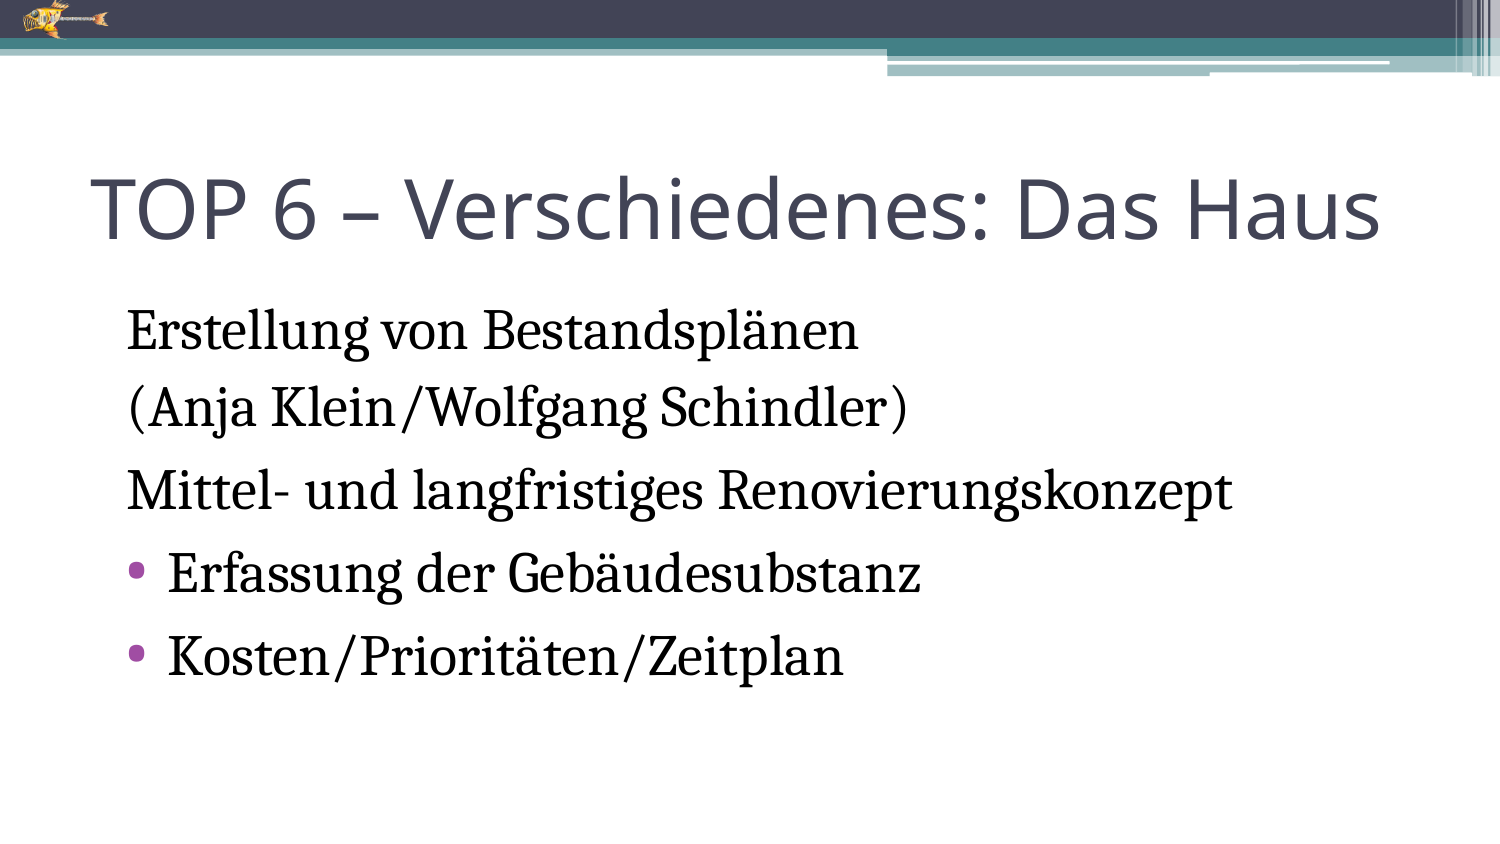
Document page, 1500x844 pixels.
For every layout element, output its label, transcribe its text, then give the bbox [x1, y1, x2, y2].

list Erstellung von Bestandsplänen (Anja Klein/Wolfgang Schindler) Mittel- und langfristiges Renovierungskonzept Erfassung der Gebäudesubstanz Kosten/Prioritäten/Zeitplan [75, 276, 1426, 809]
title TOP 6 – Verschiedenes: Das Haus [75, 140, 1426, 272]
